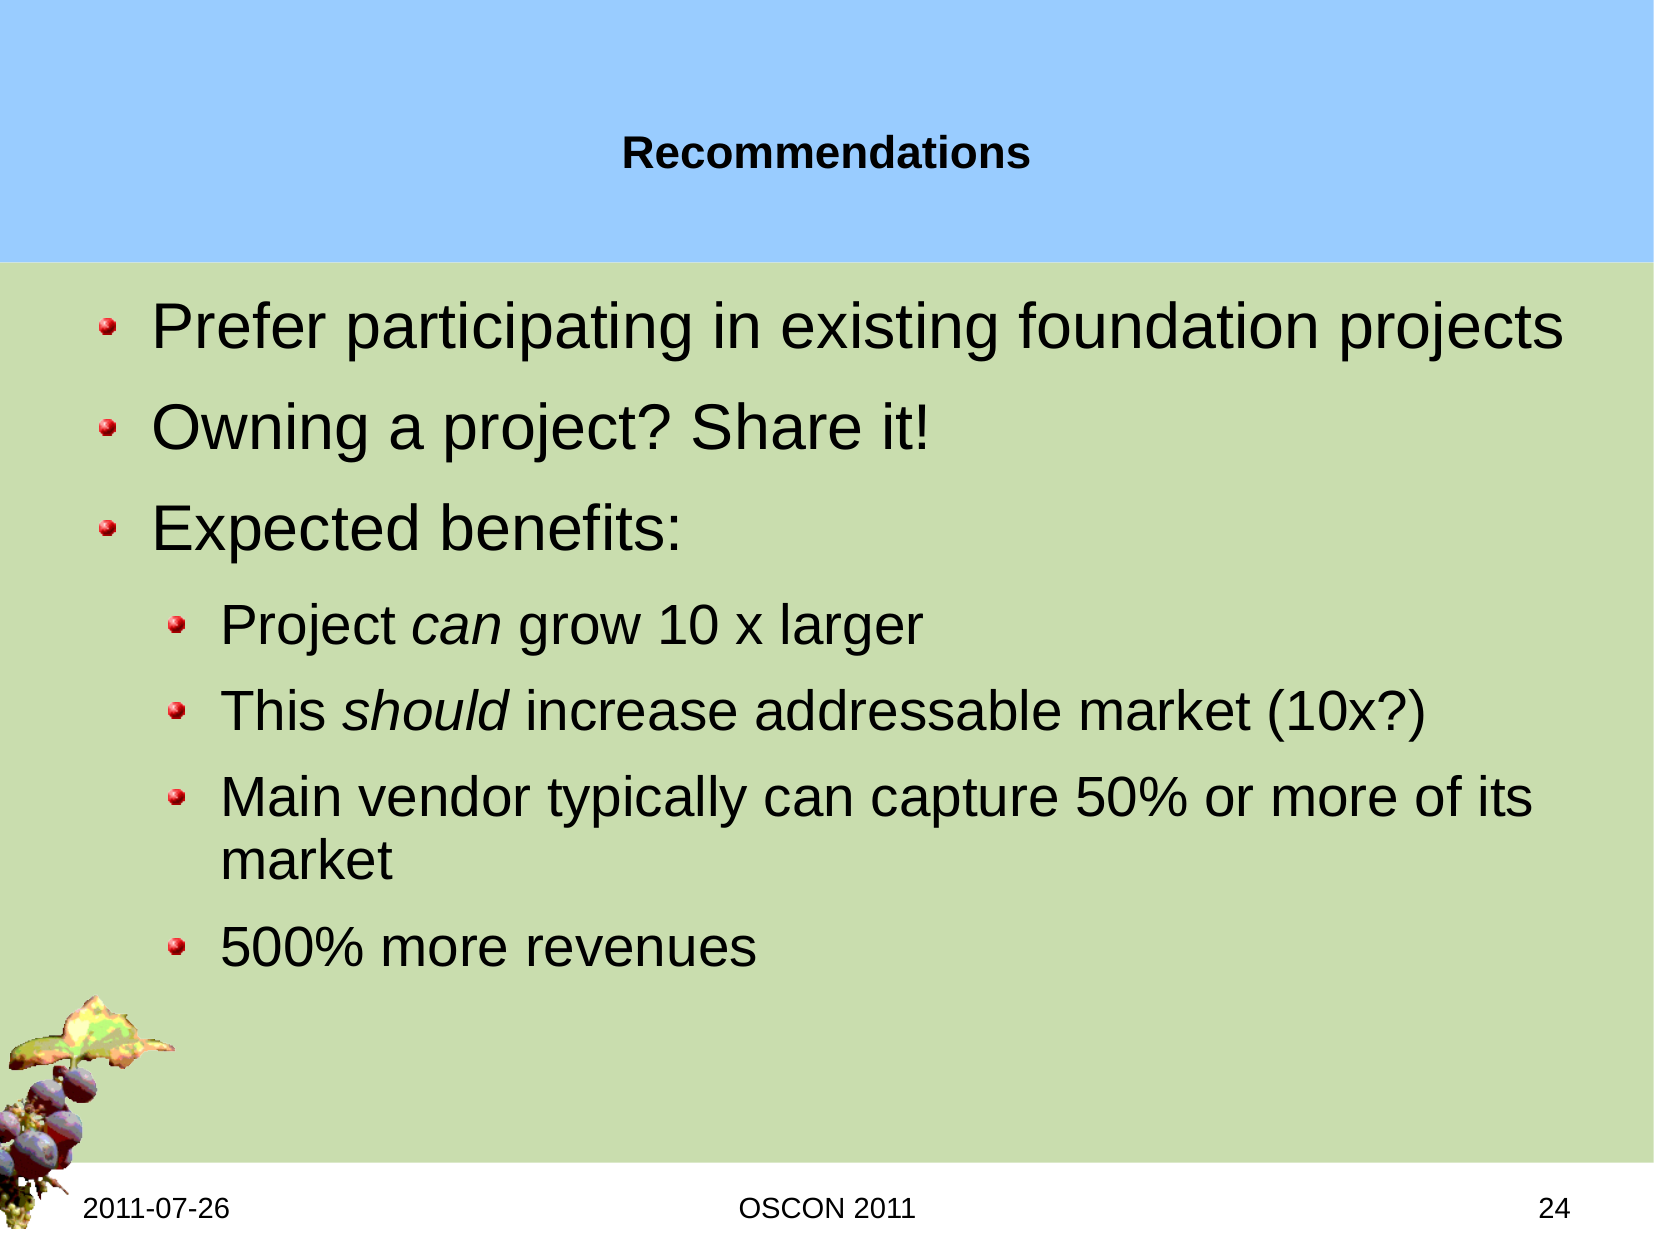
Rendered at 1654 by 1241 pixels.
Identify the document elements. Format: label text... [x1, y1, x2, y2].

title Recommendations [82, 56, 1571, 250]
picture [0, 990, 188, 1229]
list Prefer participating in existing foundation projects Owning a project? Share it! Expected benefits: Project can grow 10 x larger This should increase addressable market (10x?) Main vendor typically can capture 50% or more of its market 500% more revenues [82, 290, 1571, 1051]
